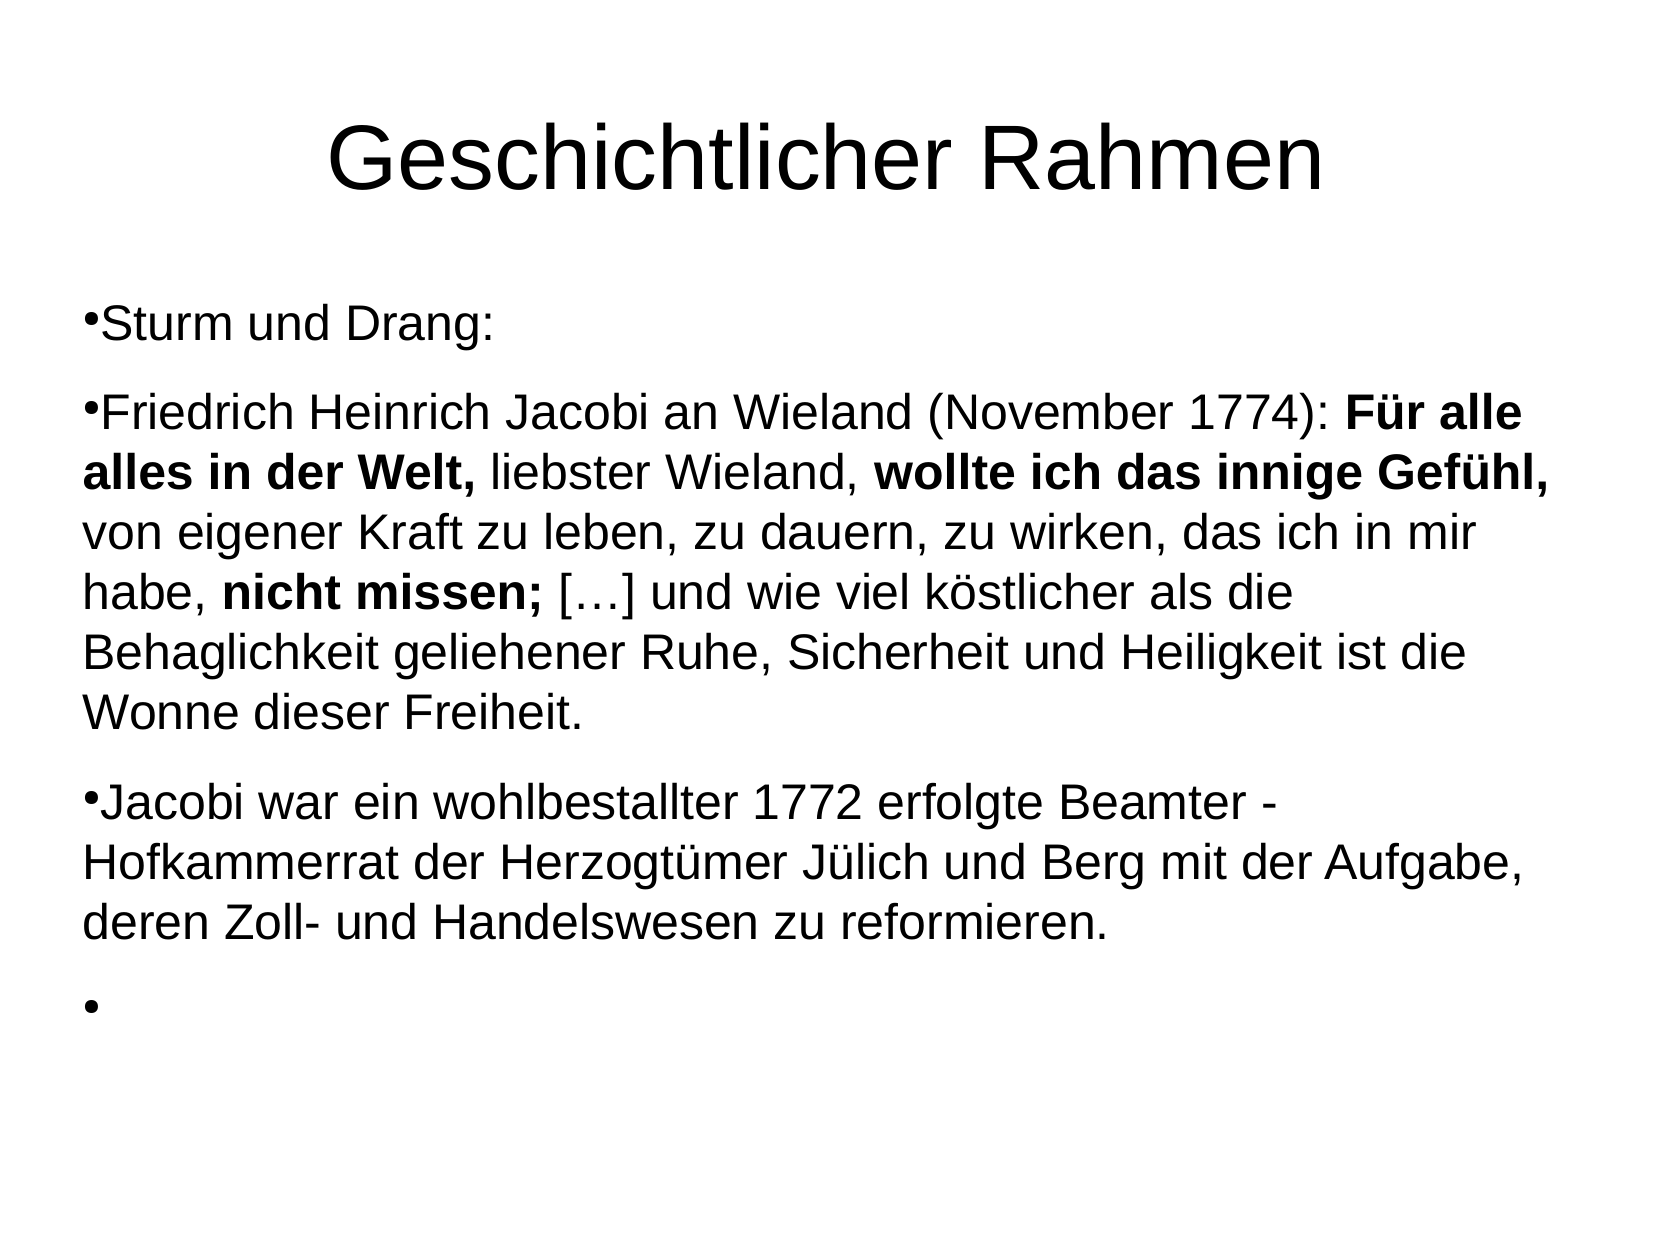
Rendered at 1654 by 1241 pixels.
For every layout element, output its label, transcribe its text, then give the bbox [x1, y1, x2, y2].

list Sturm und Drang: Friedrich Heinrich Jacobi an Wieland (November 1774): Für alle alles in der Welt, liebster Wieland, wollte ich das innige Gefühl, von eigener Kraft zu leben, zu dauern, zu wirken, das ich in mir habe, nicht missen; […] und wie viel köstlicher als die Behaglichkeit geliehener Ruhe, Sicherheit und Heiligkeit ist die Wonne dieser Freiheit. Jacobi war ein wohlbestallter 1772 erfolgte Beamter - Hofkammerrat der Herzogtümer Jülich und Berg mit der Aufgabe, deren Zoll- und Handelswesen zu reformieren. [82, 290, 1571, 1010]
title Geschichtlicher Rahmen [82, 49, 1571, 257]
